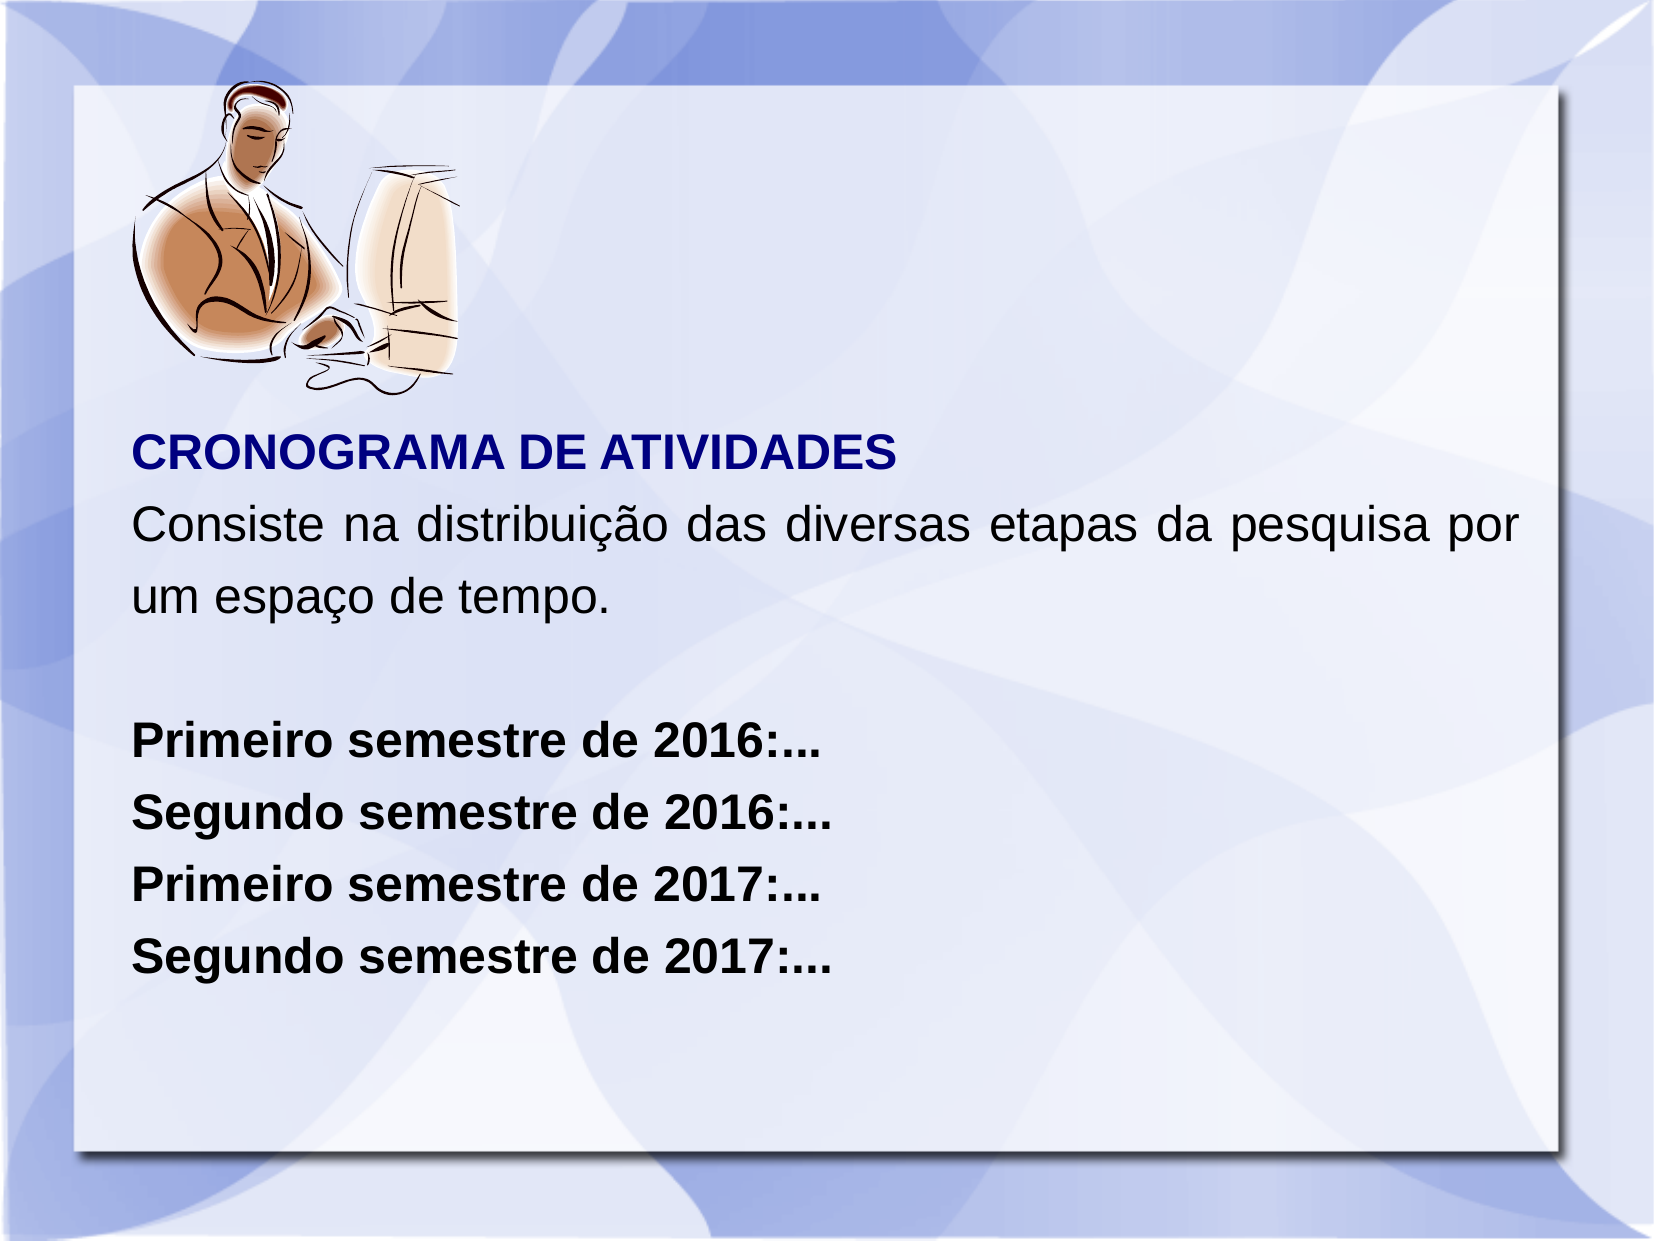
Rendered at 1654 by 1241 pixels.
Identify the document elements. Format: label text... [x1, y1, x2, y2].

picture [0, 0, 1654, 1241]
text_box CRONOGRAMA DE ATIVIDADES Consiste na distribuição das diversas etapas da pesquisa por um espaço de tempo. Primeiro semestre de 2016:... Segundo semestre de 2016:... Primeiro semestre de 2017:... Segundo semestre de 2017:... [116, 400, 1536, 992]
